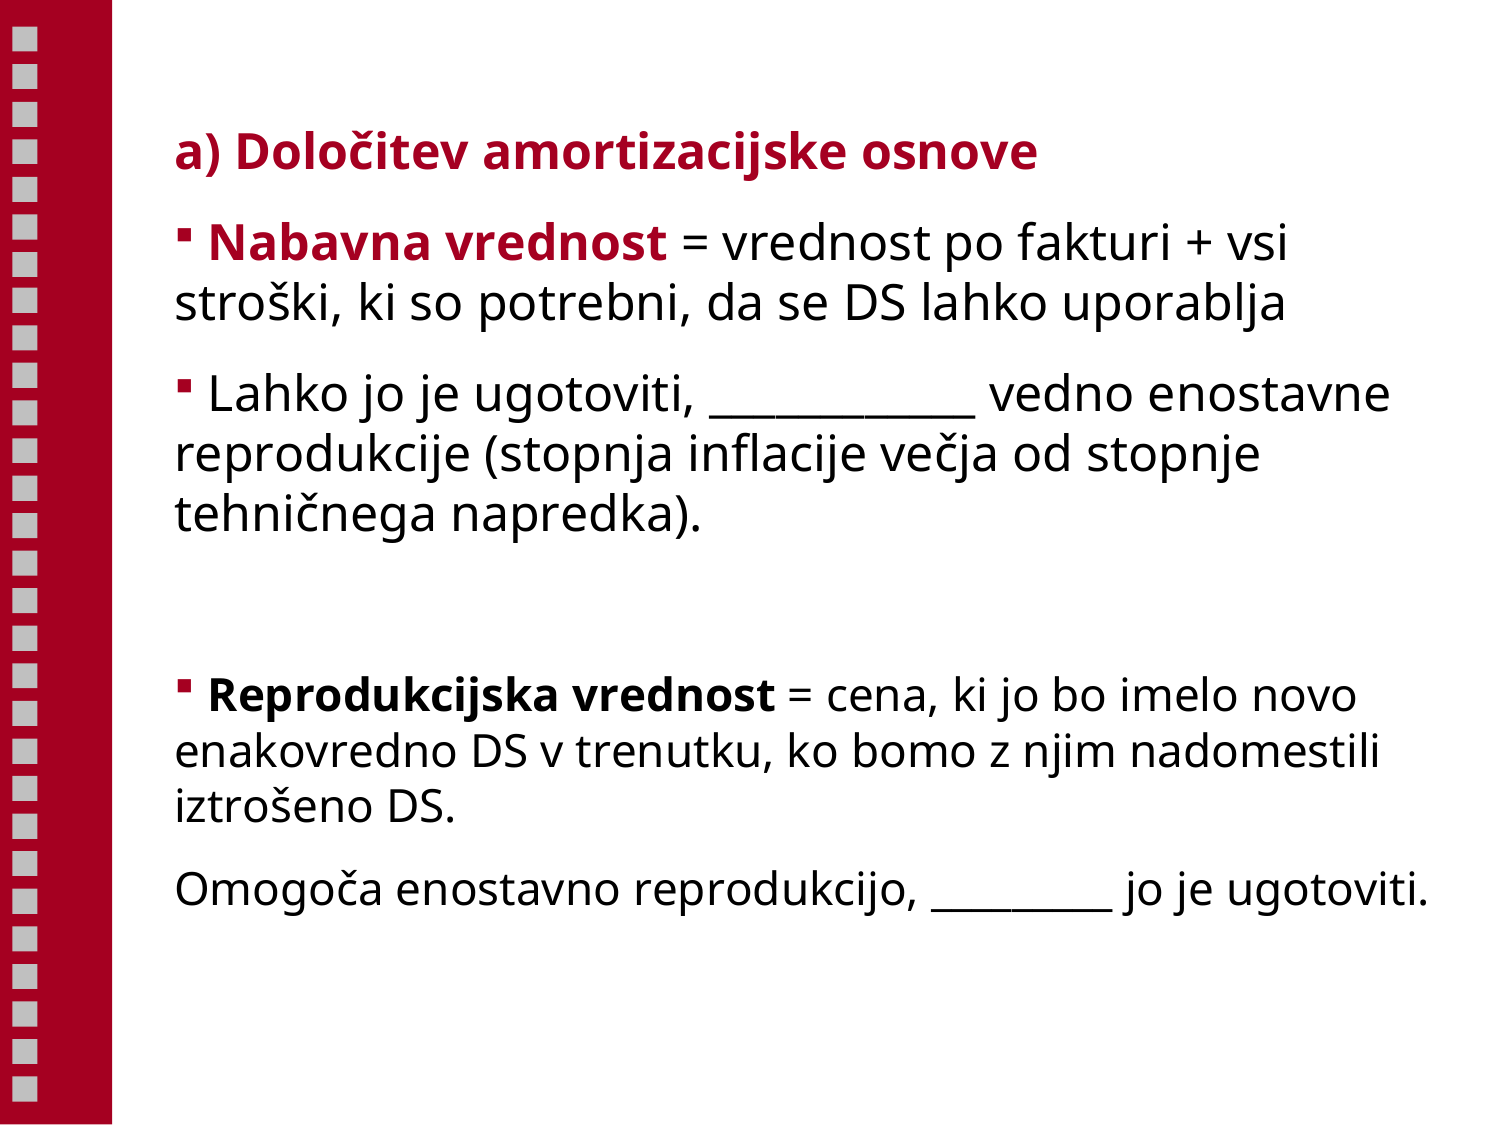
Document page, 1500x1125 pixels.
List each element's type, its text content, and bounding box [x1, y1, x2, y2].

text_box a) Določitev amortizacijske osnove Nabavna vrednost = vrednost po fakturi + vsi stroški, ki so potrebni, da se DS lahko uporablja Lahko jo je ugotoviti, ____________ vedno enostavne reprodukcije (stopnja inflacije večja od stopnje tehničnega napredka). Reprodukcijska vrednost = cena, ki jo bo imelo novo enakovredno DS v trenutku, ko bomo z njim nadomestili iztrošeno DS. Omogoča enostavno reprodukcijo, _________ jo je ugotoviti. [159, 111, 1451, 923]
